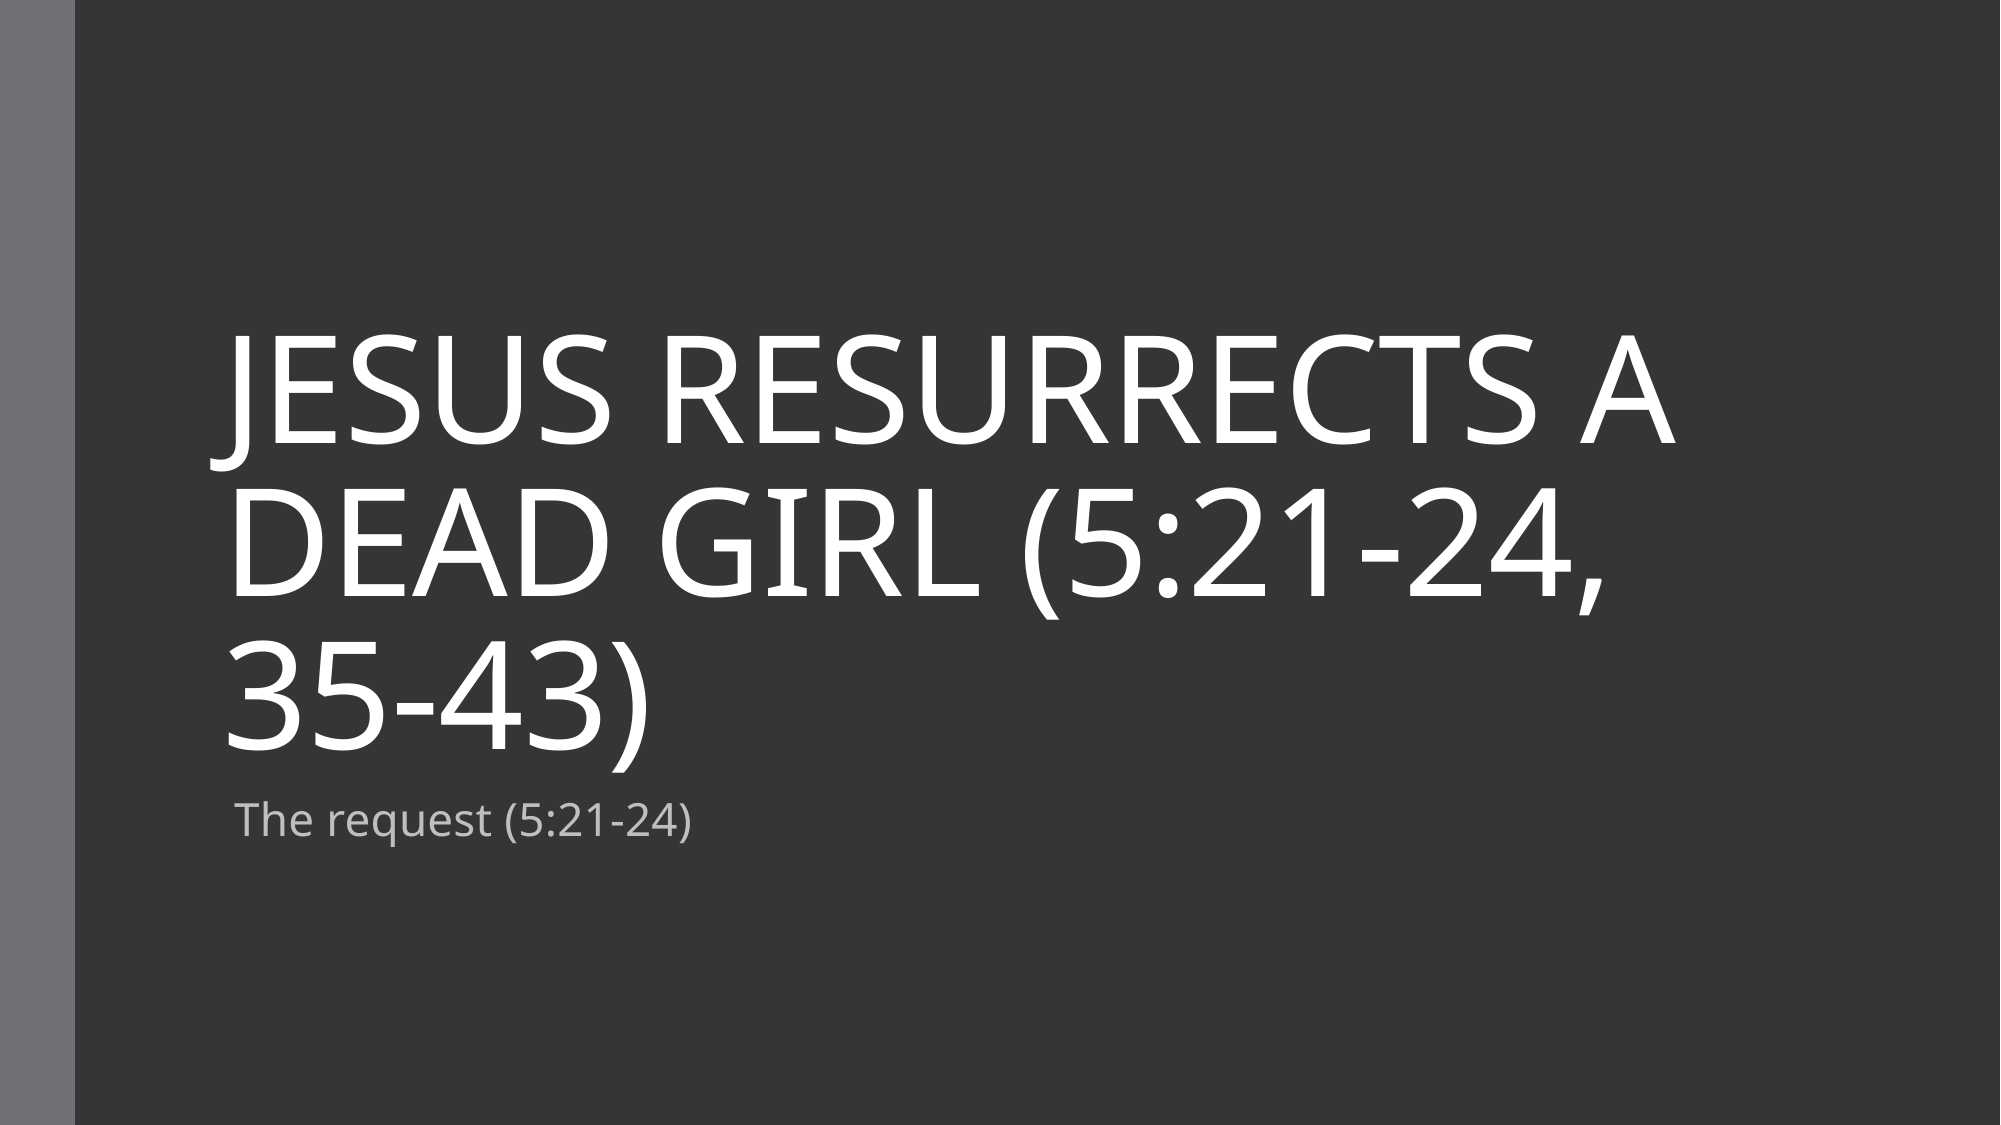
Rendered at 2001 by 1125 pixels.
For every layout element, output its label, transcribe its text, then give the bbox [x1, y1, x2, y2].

subtitle The request (5:21-24) [206, 787, 1752, 1066]
title JESUS RESURRECTS A DEAD GIRL (5:21-24, 35-43) [206, 124, 1752, 787]
